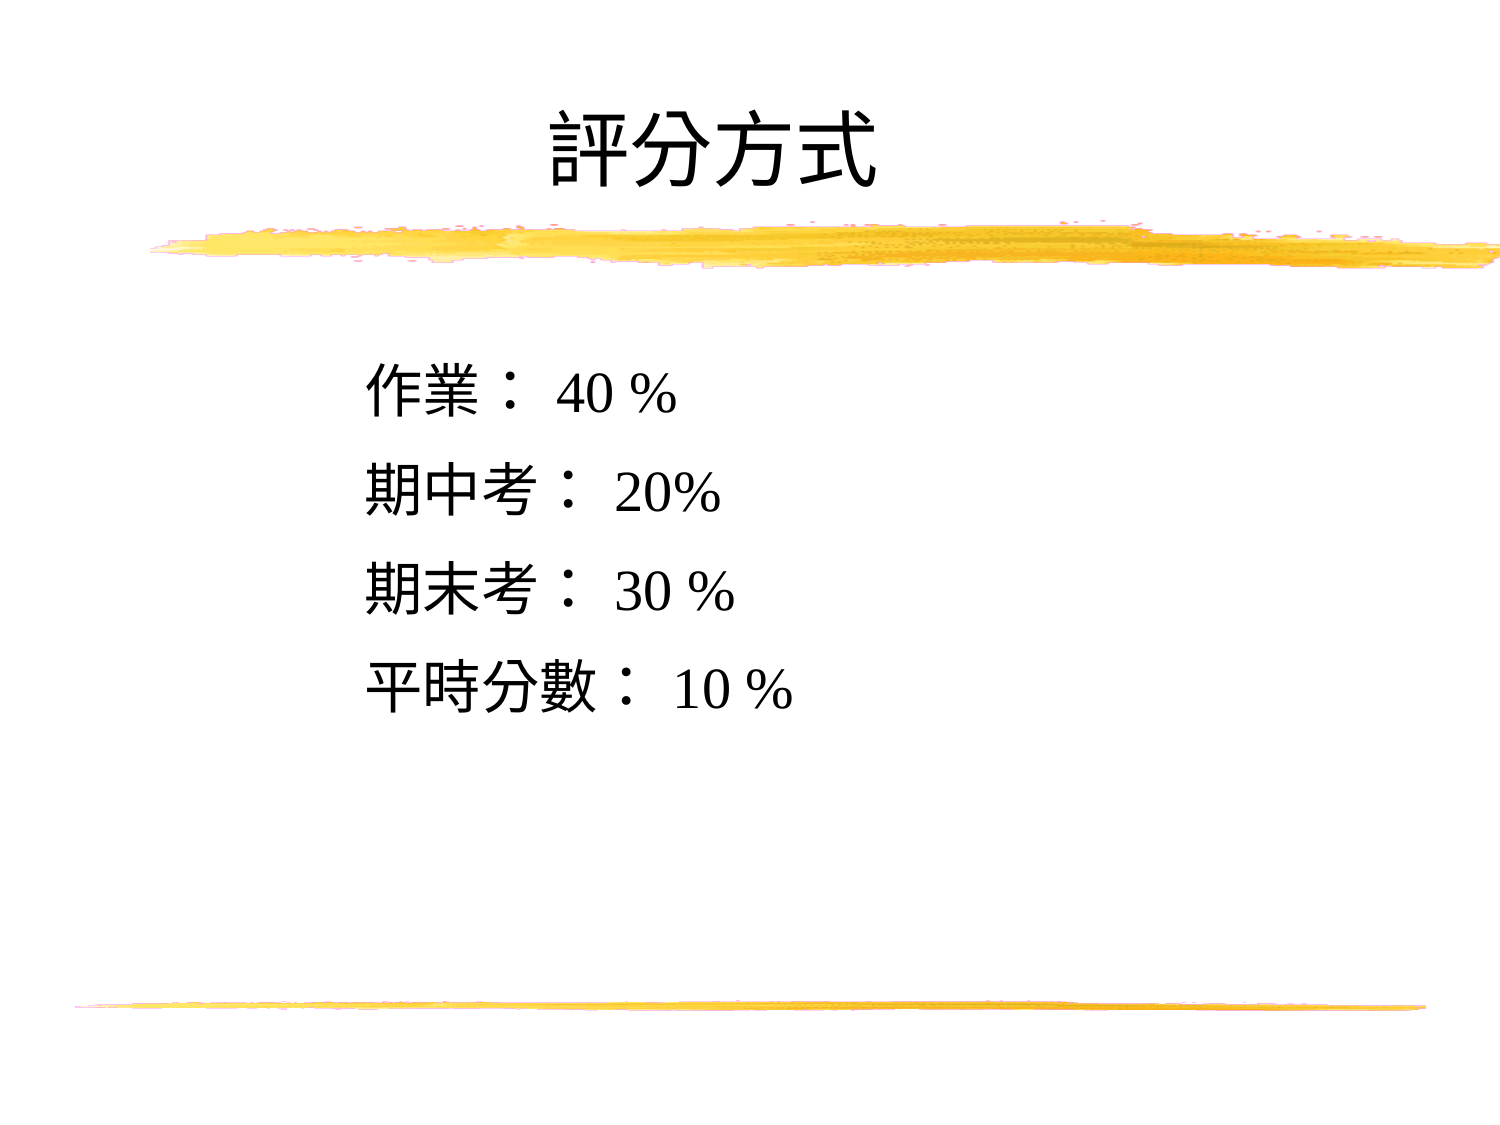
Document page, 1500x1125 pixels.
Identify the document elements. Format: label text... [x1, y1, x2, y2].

picture [75, 999, 1426, 1013]
title 評分方式 [75, 24, 1351, 213]
list 作業：40 % 期中考：20% 期末考：30 % 平時分數：10 % [350, 337, 1166, 838]
picture [150, 215, 1500, 279]
